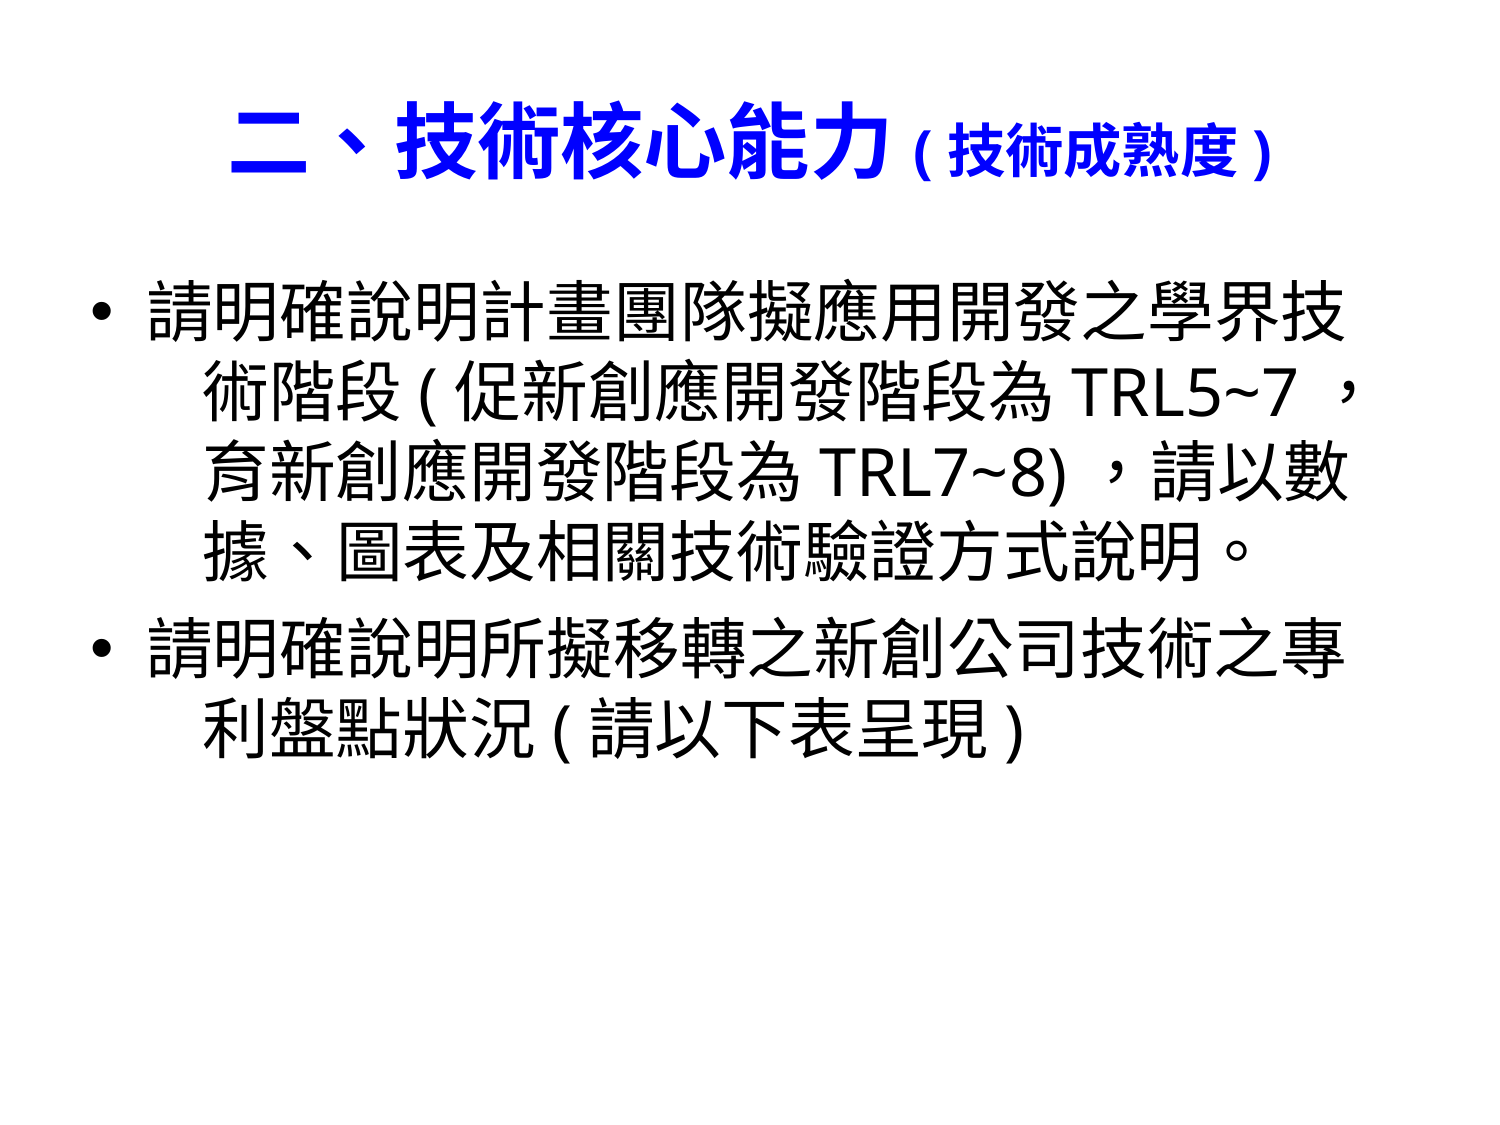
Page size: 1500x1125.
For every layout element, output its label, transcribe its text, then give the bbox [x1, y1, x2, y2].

list 請明確說明計畫團隊擬應用開發之學界技術階段(促新創應開發階段為TRL5~7，育新創應開發階段為TRL7~8)，請以數據、圖表及相關技術驗證方式說明。 請明確說明所擬移轉之新創公司技術之專利盤點狀況(請以下表呈現) [75, 191, 1426, 934]
title 二、技術核心能力(技術成熟度) [74, 19, 1425, 207]
